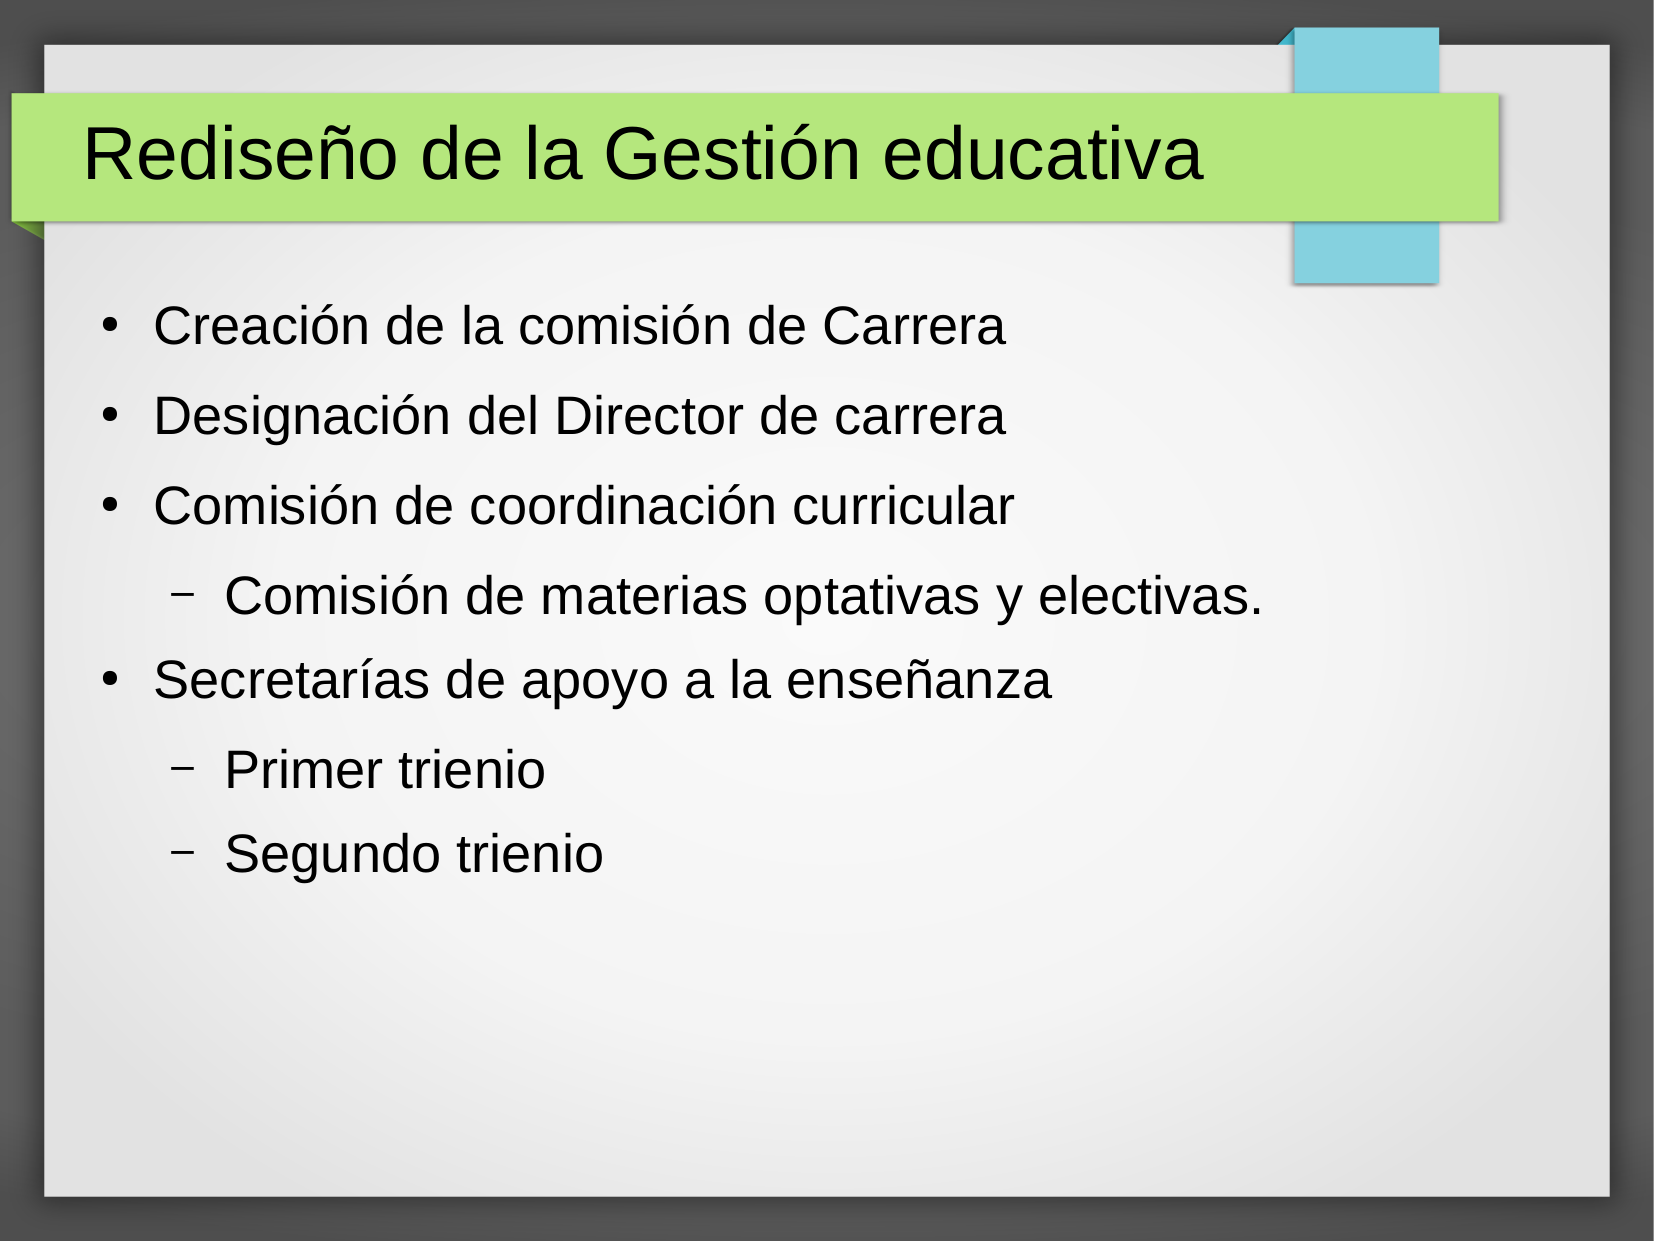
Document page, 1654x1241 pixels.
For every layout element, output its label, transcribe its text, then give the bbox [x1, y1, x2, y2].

list Creación de la comisión de Carrera Designación del Director de carrera Comisión de coordinación curricular Comisión de materias optativas y electivas. Secretarías de apoyo a la enseñanza Primer trienio Segundo trienio [82, 295, 1571, 1015]
title Rediseño de la Gestión educativa [82, 94, 1264, 213]
picture [0, 0, 1654, 1241]
